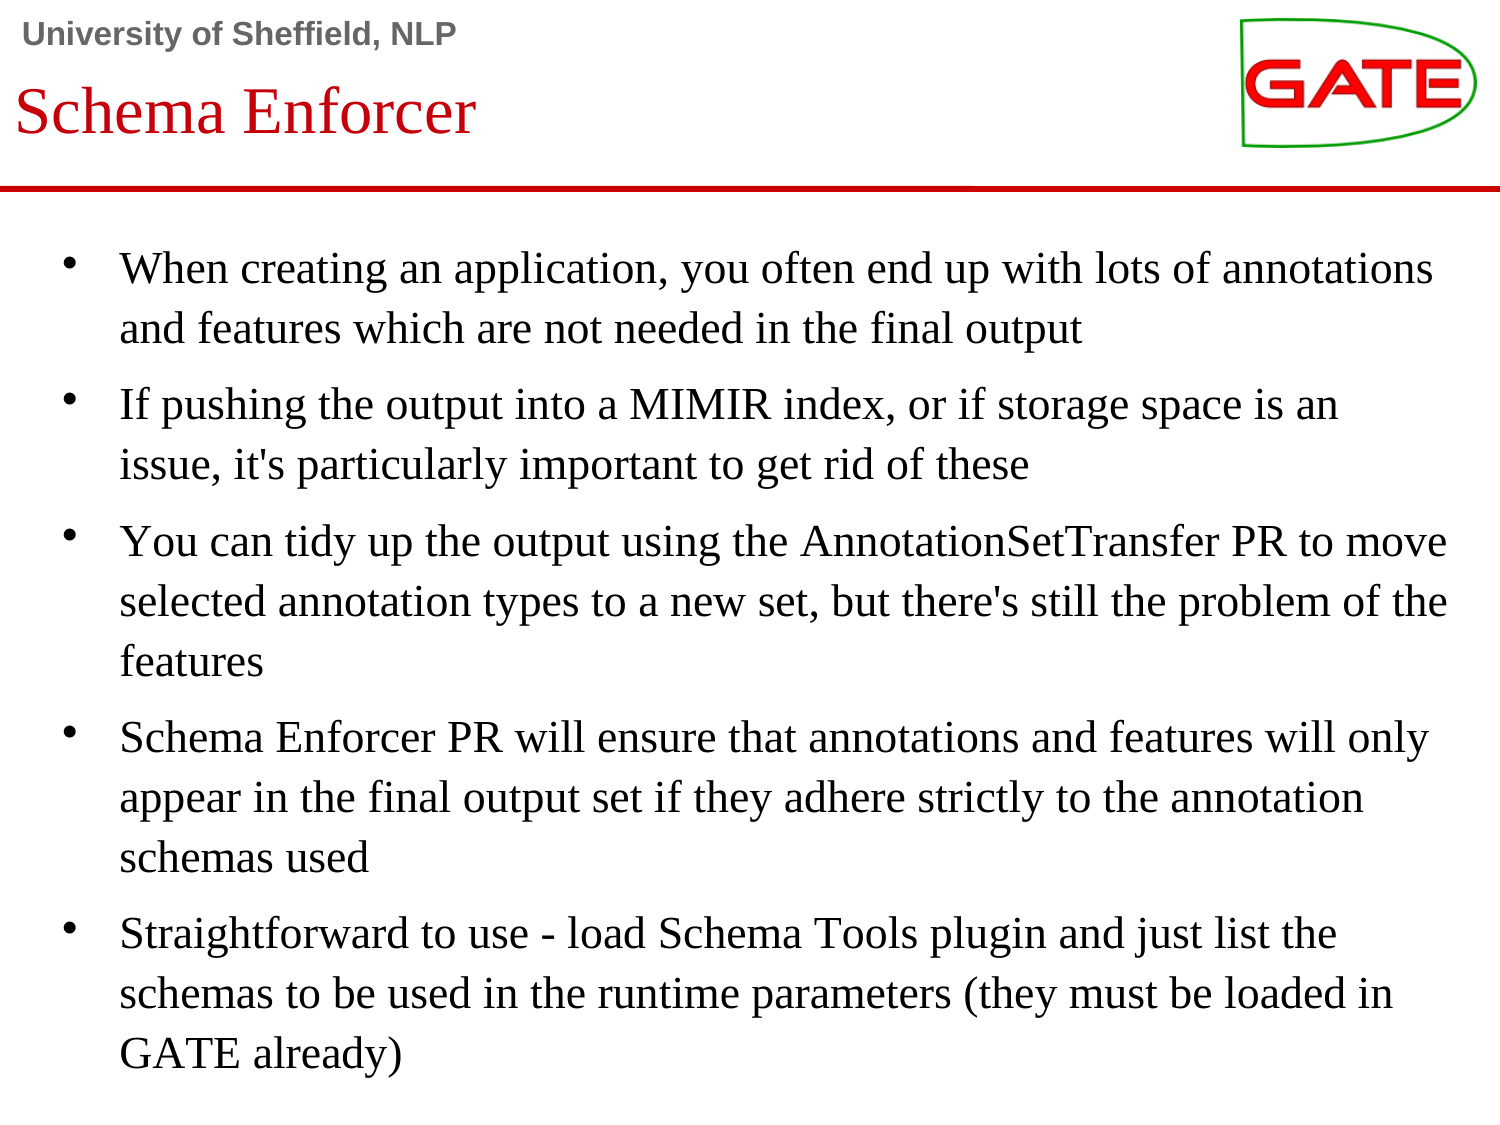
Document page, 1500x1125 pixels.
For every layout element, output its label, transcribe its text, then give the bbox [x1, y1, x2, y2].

picture [1240, 18, 1477, 148]
list When creating an application, you often end up with lots of annotations and features which are not needed in the final output If pushing the output into a MIMIR index, or if storage space is an issue, it's particularly important to get rid of these You can tidy up the output using the AnnotationSetTransfer PR to move selected annotation types to a new set, but there's still the problem of the features Schema Enforcer PR will ensure that annotations and features will only appear in the final output set if they adhere strictly to the annotation schemas used Straightforward to use - load Schema Tools plugin and just list the schemas to be used in the runtime parameters (they must be loaded in GATE already) [47, 224, 1465, 1086]
title Schema Enforcer [0, 12, 1236, 203]
